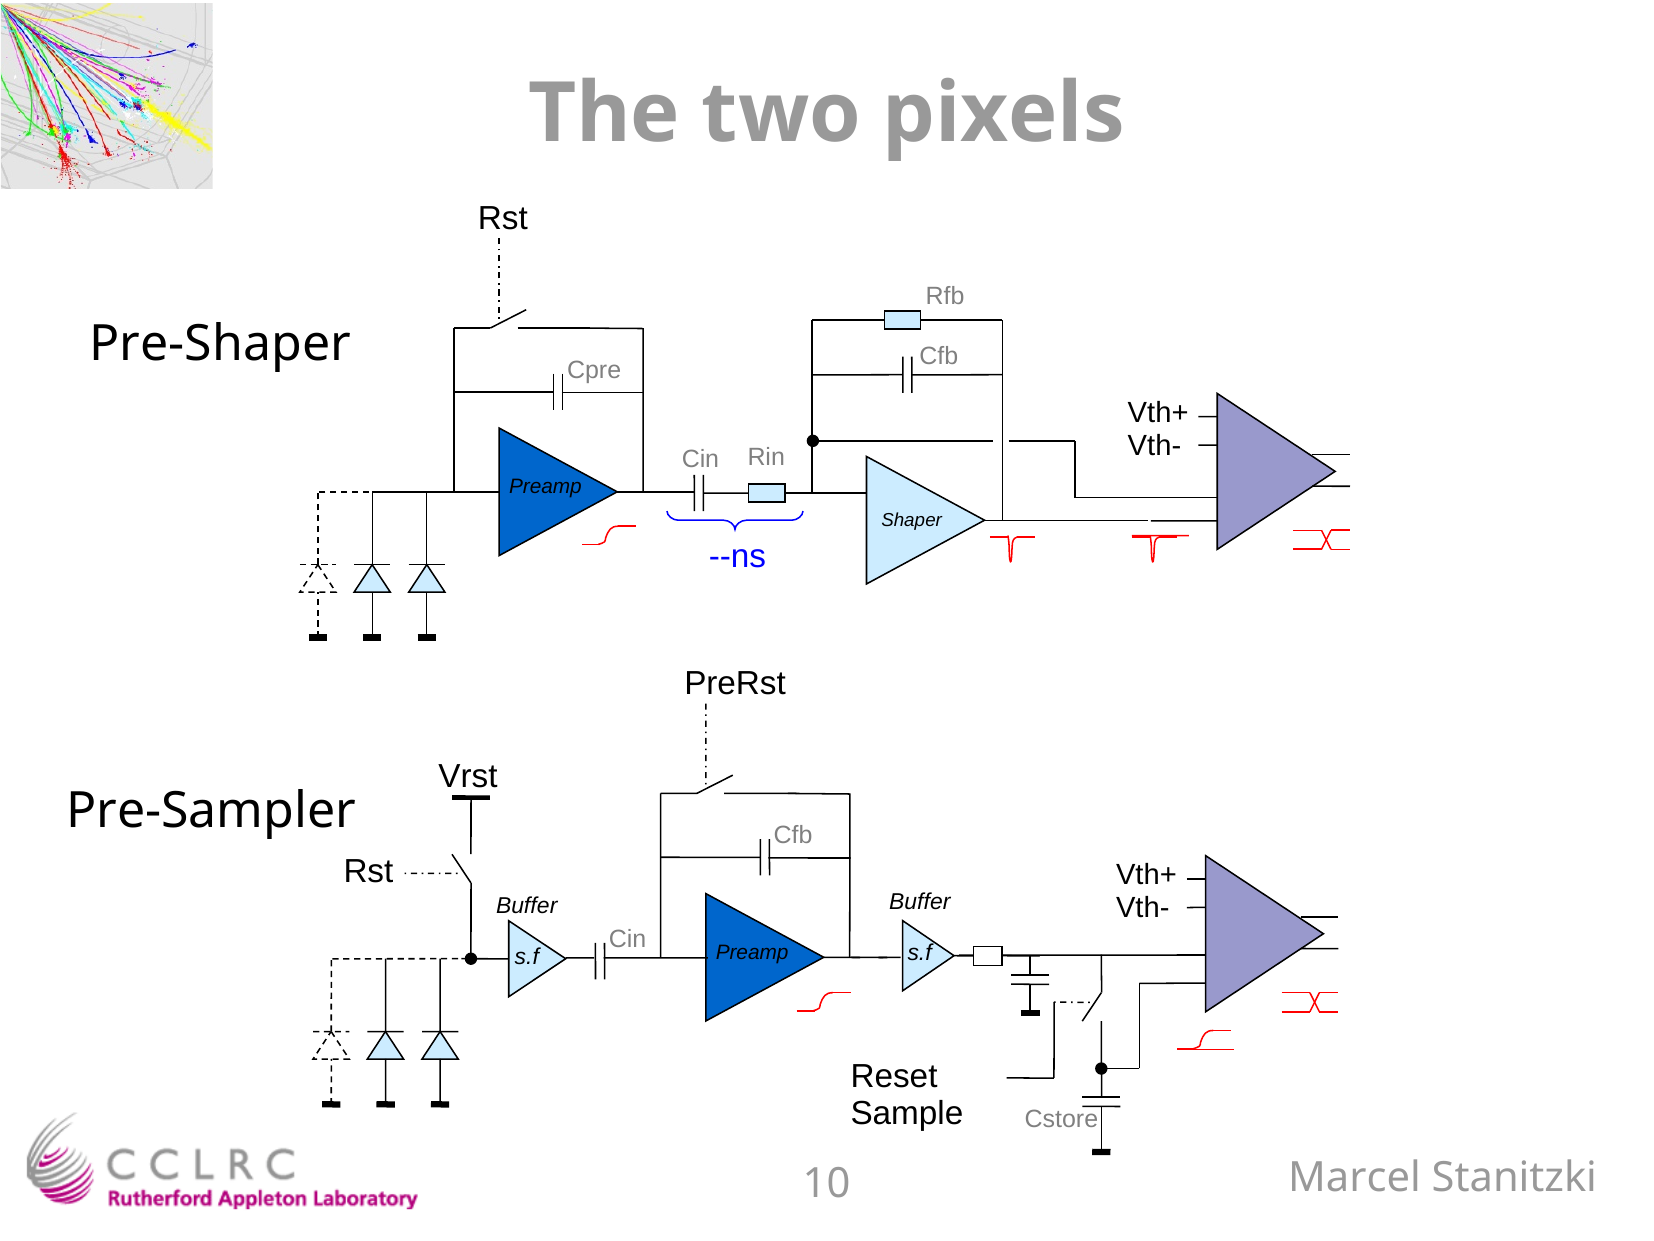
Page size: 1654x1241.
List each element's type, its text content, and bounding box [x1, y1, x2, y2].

text_box PreRst [669, 657, 825, 708]
text_box --ns [694, 529, 813, 580]
text_box Vrst [423, 750, 515, 801]
text_box Cin [594, 916, 688, 980]
text_box [408, 565, 445, 593]
picture [0, 3, 213, 189]
text_box [499, 428, 572, 467]
text_box Buffer s.f [871, 880, 968, 1004]
text_box Pre-Sampler [51, 766, 389, 843]
text_box Preamp [494, 467, 599, 511]
text_box Rst [463, 191, 554, 242]
text_box [1217, 393, 1336, 550]
text_box Vth+ Vth- [1112, 388, 1218, 483]
text_box Cin [667, 436, 761, 500]
text_box [748, 498, 785, 503]
text_box Cstore [1009, 1096, 1143, 1160]
text_box [963, 508, 985, 532]
text_box Reset Sample [835, 1049, 1017, 1100]
text_box [866, 545, 939, 584]
picture [19, 1110, 426, 1212]
text_box [866, 456, 951, 502]
text_box Shaper [866, 502, 963, 545]
text_box [367, 1033, 404, 1060]
text_box Pre-Shaper [75, 300, 382, 376]
text_box Preamp [701, 932, 806, 976]
text_box Cfb [904, 333, 999, 397]
text_box Vth+ Vth- [1101, 850, 1206, 946]
text_box Cpre [552, 348, 647, 411]
text_box Rfb [910, 274, 1005, 337]
text_box [884, 311, 910, 330]
text_box [499, 511, 582, 556]
text_box [806, 947, 823, 967]
text_box [973, 946, 1002, 966]
text_box Rst [328, 844, 420, 896]
text_box [705, 976, 790, 1022]
text_box [354, 565, 391, 593]
text_box Buffer s.f [478, 884, 575, 1008]
text_box [422, 1033, 459, 1060]
title The two pixels [203, 5, 1451, 213]
text_box [1205, 855, 1324, 1012]
text_box Rin [732, 435, 827, 498]
text_box [599, 481, 617, 502]
text_box Cfb [758, 812, 853, 876]
text_box [705, 893, 777, 932]
